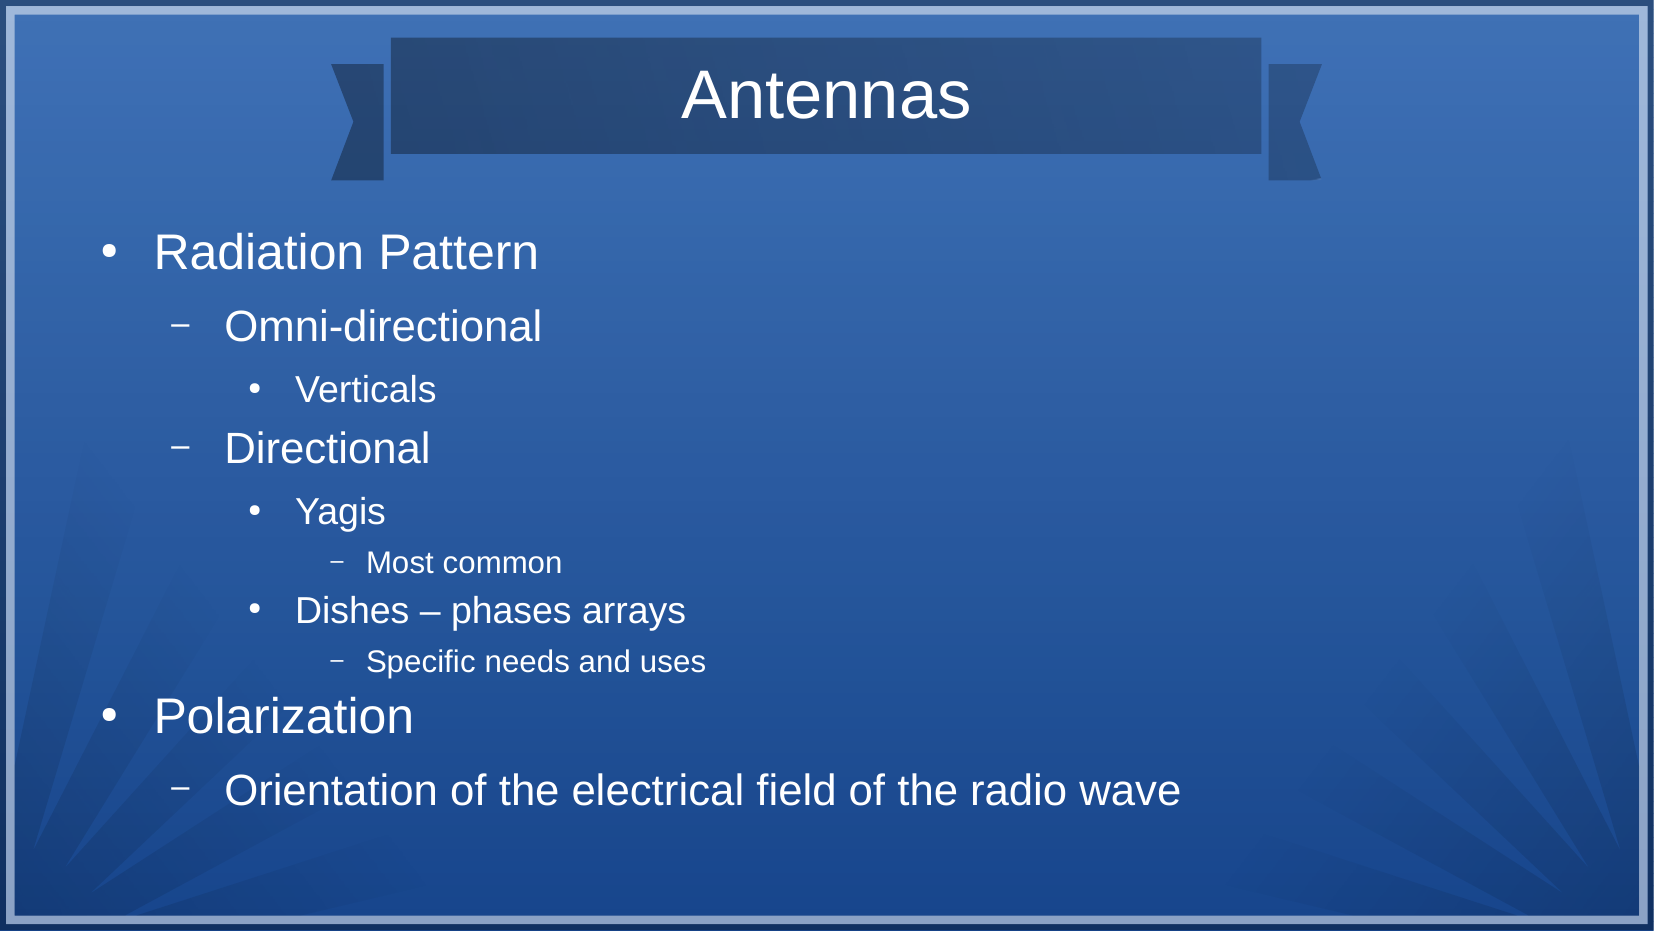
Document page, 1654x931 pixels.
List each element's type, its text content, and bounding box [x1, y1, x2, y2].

list Radiation Pattern Omni-directional Verticals Directional Yagis Most common Dishes – phases arrays Specific needs and uses Polarization Orientation of the electrical field of the radio wave [82, 224, 1571, 848]
title Antennas [389, 35, 1264, 154]
